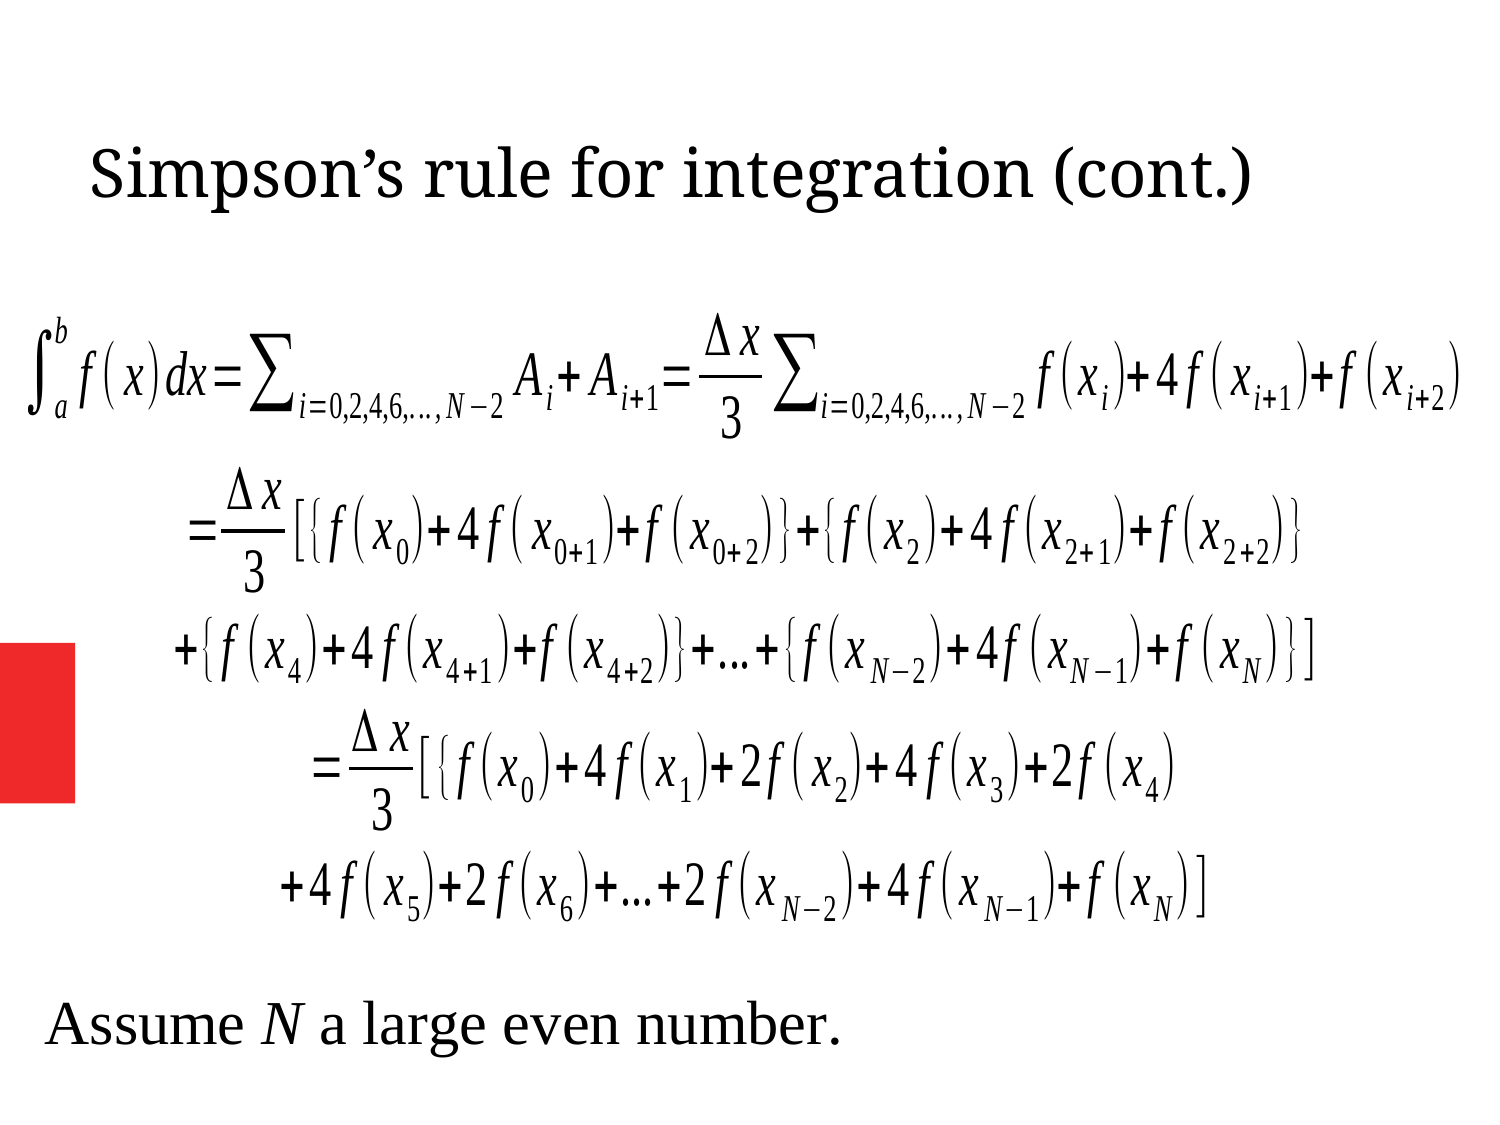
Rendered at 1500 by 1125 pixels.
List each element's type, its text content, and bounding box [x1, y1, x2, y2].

text_box Assume N a large even number. [30, 974, 1473, 1066]
title Simpson’s rule for integration (cont.) [75, 24, 1426, 225]
chart [10, 299, 1473, 930]
